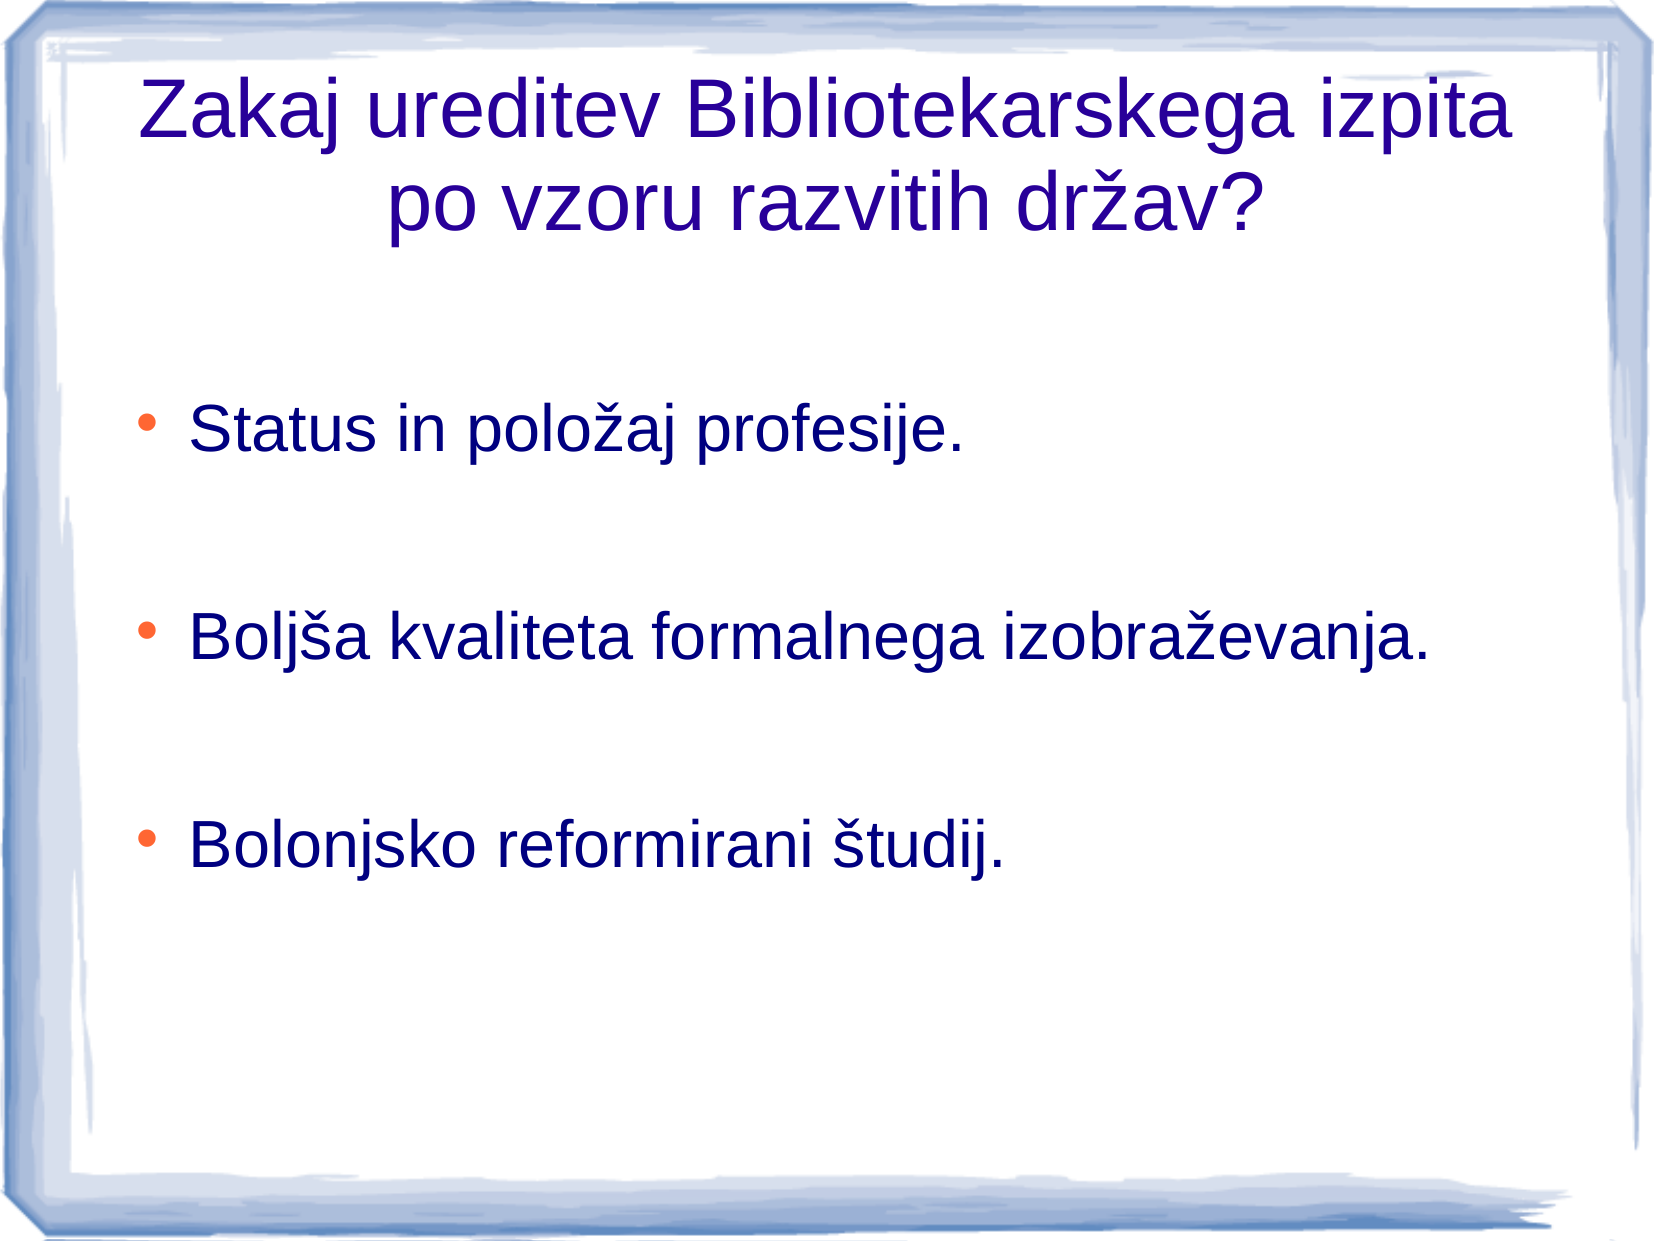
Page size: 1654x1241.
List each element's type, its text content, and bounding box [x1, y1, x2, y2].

picture [0, 0, 1654, 1241]
list Status in položaj profesije. Boljša kvaliteta formalnega izobraževanja. Bolonjsko reformirani študij. [118, 277, 1595, 1087]
title Zakaj ureditev Bibliotekarskega izpita po vzoru razvitih držav? [82, 56, 1571, 250]
